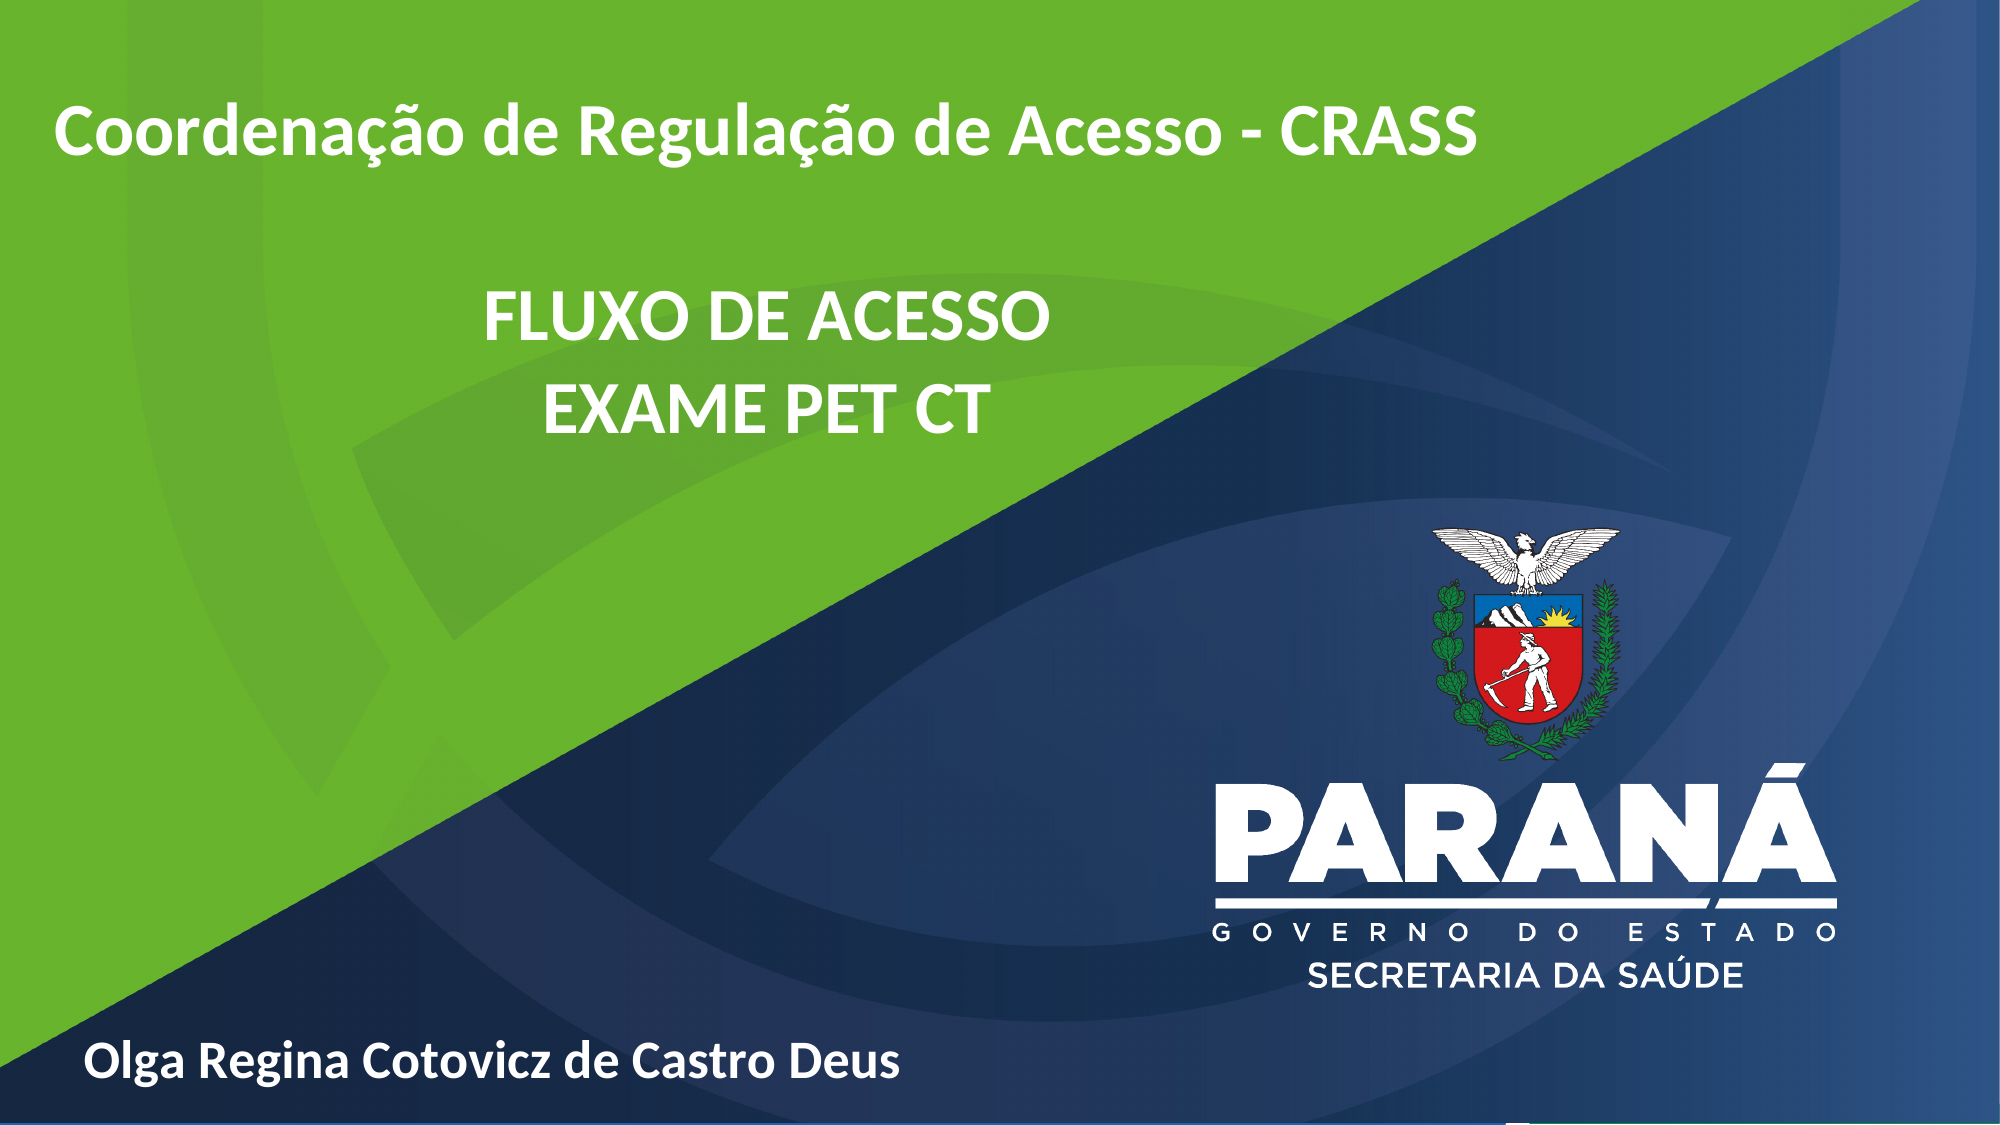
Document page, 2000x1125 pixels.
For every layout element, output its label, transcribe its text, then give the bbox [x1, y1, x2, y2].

text_box Coordenação de Regulação de Acesso - CRASS FLUXO DE ACESSO EXAME PET CT [0, 72, 1554, 549]
text_box Olga Regina Cotovicz de Castro Deus [47, 1016, 951, 1098]
picture [0, 0, 2000, 1123]
